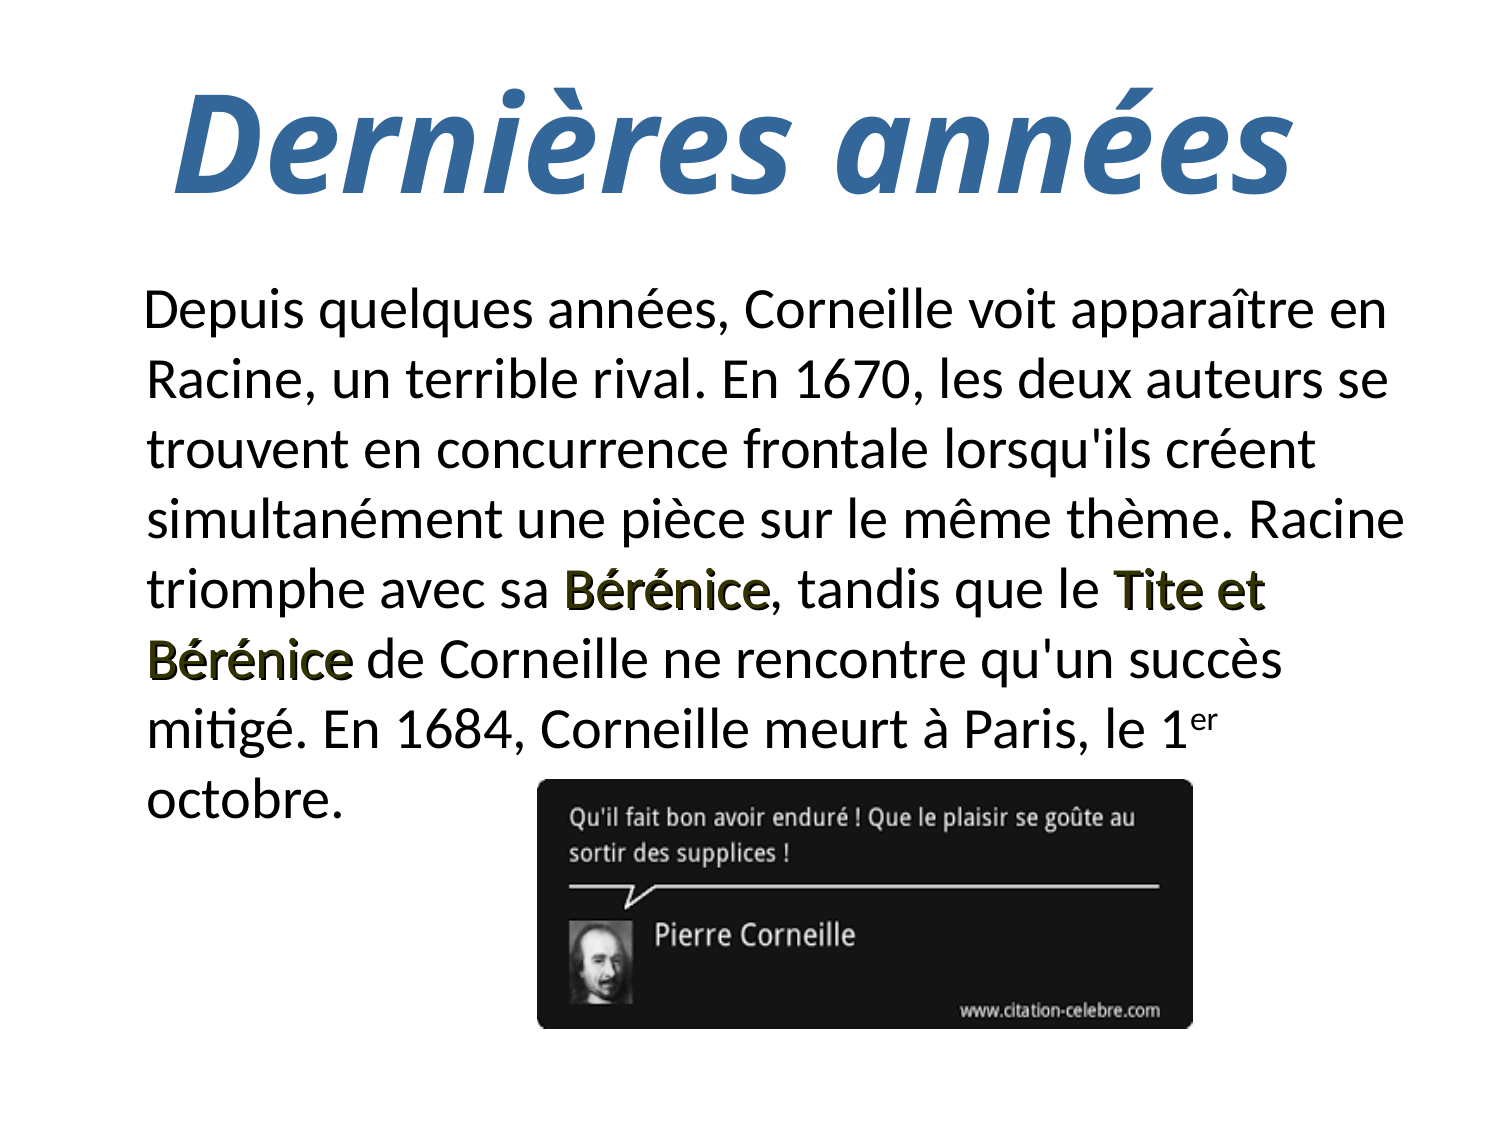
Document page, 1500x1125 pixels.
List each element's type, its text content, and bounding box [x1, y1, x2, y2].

list Depuis quelques années, Corneille voit apparaître en Racine, un terrible rival. En 1670, les deux auteurs se trouvent en concurrence frontale lorsqu'ils créent simultanément une pièce sur le même thème. Racine triomphe avec sa Bérénice, tandis que le Tite et Bérénice de Corneille ne rencontre qu'un succès mitigé. En 1684, Corneille meurt à Paris, le 1er octobre. [75, 262, 1425, 1005]
picture [537, 779, 1193, 1029]
title Dernières années [75, 45, 1425, 233]
